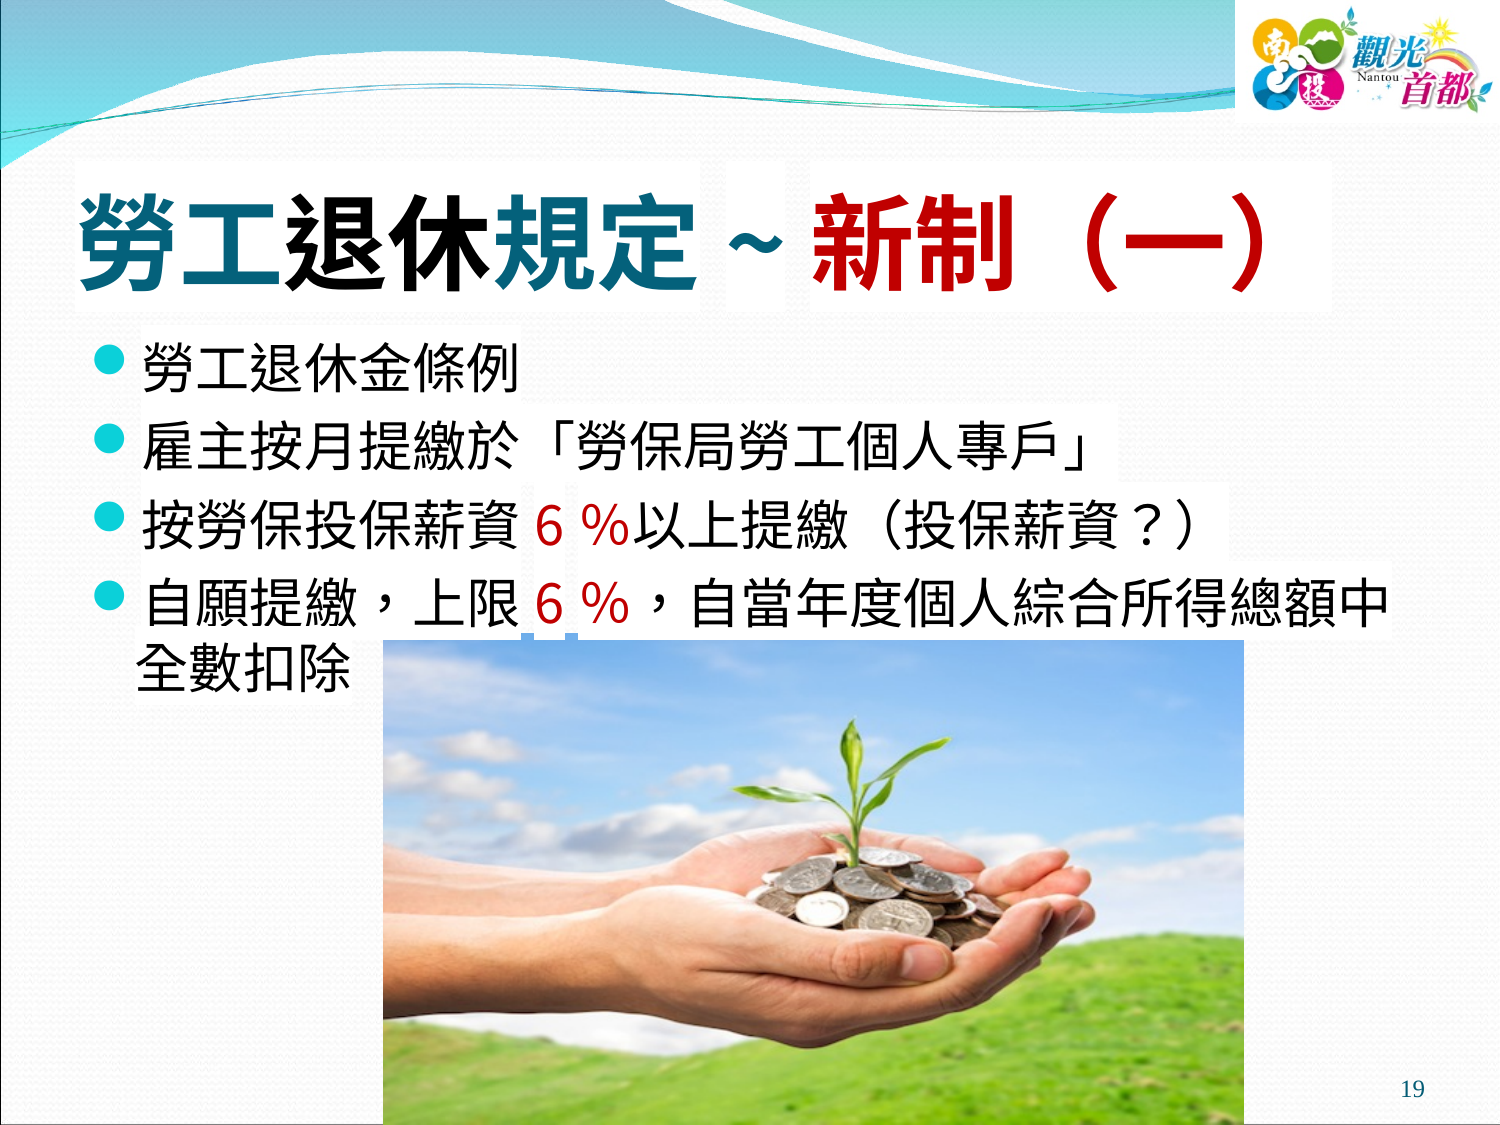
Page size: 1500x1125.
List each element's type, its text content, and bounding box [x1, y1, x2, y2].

list 勞工退休金條例 雇主按月提繳於「勞保局勞工個人專戶」 按勞保投保薪資6％以上提繳（投保薪資？） 自願提繳，上限6％，自當年度個人綜合所得總額中全數扣除 [75, 326, 1426, 717]
text_box <編號> [1299, 1042, 1426, 1103]
picture [0, 0, 1500, 1125]
title 勞工退休規定~新制（一） [75, 115, 1426, 304]
